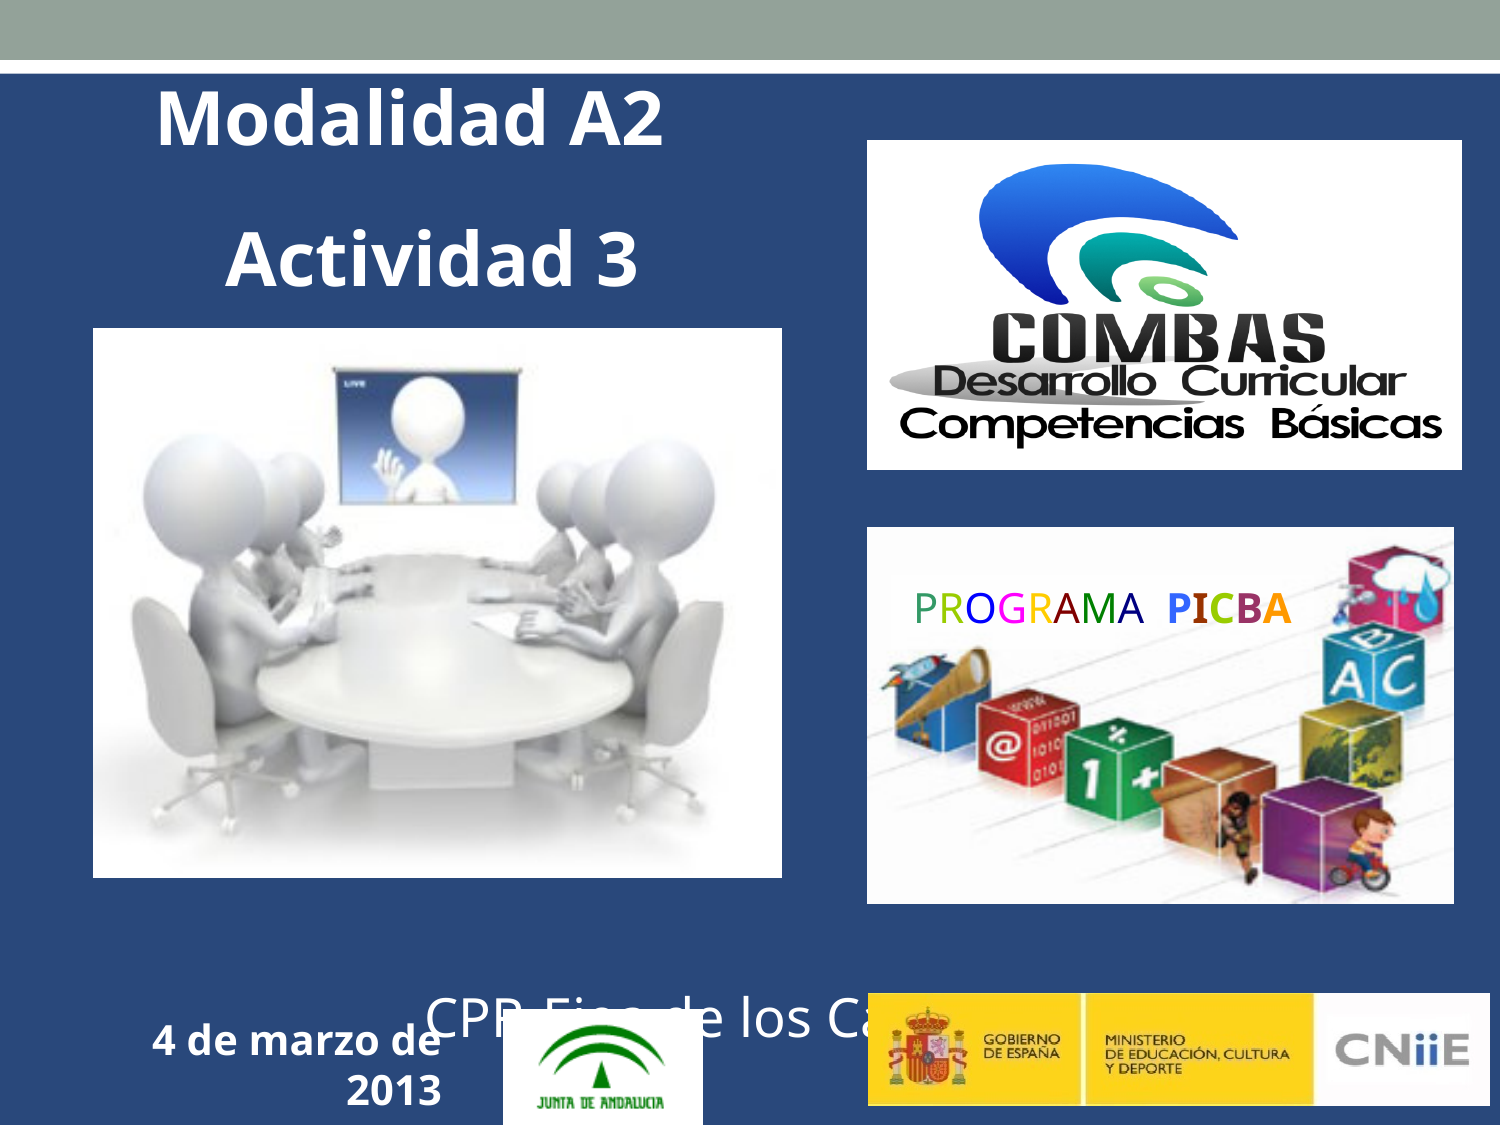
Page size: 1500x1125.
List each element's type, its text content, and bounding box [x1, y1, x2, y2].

text_box Actividad 3 [117, 222, 778, 317]
text_box 4 de marzo de 2013 [35, 960, 457, 1125]
text_box Modalidad A2 [93, 82, 755, 176]
text_box CPR-Ejea de los Caballeros, noviembre de 2009 [457, 976, 1488, 1122]
picture [867, 140, 1462, 470]
text_box PROGRAMA PICBA [890, 574, 1314, 650]
picture [868, 993, 1490, 1106]
picture [93, 328, 782, 878]
picture [867, 527, 1454, 904]
picture [503, 1009, 703, 1125]
